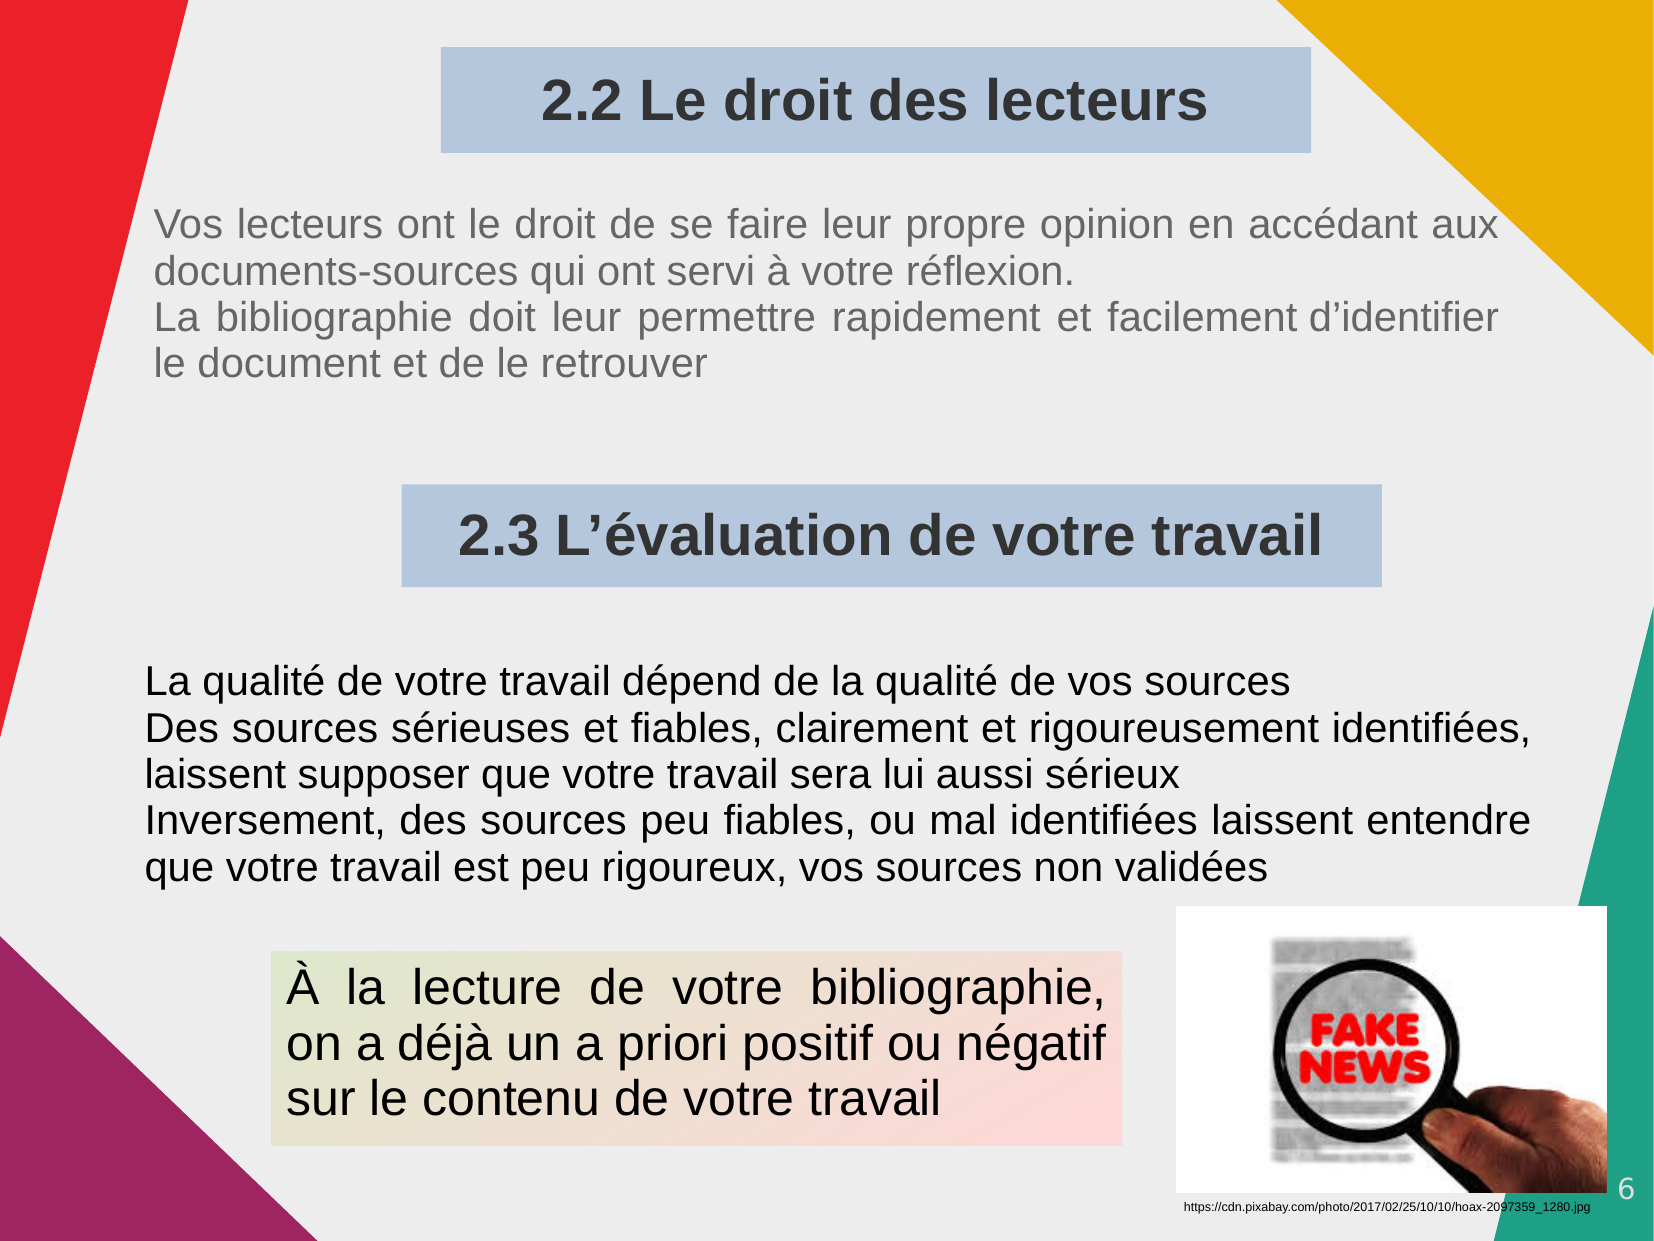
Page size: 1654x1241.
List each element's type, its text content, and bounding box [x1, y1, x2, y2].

text_box La qualité de votre travail dépend de la qualité de vos sources Des sources sérieuses et fiables, clairement et rigoureusement identifiées, laissent supposer que votre travail sera lui aussi sérieux Inversement, des sources peu fiables, ou mal identifiées laissent entendre que votre travail est peu rigoureux, vos sources non validées [129, 650, 1548, 898]
picture [1176, 906, 1607, 1192]
list Vos lecteurs ont le droit de se faire leur propre opinion en accédant aux documents-sources qui ont servi à votre réflexion. La bibliographie doit leur permettre rapidement et facilement d’identifier le document et de le retrouver [82, 200, 1501, 449]
text_box https://cdn.pixabay.com/photo/2017/02/25/10/10/hoax-2097359_1280.jpg [1169, 1192, 1607, 1228]
text_box À la lecture de votre bibliographie, on a déjà un a priori positif ou négatif sur le contenu de votre travail [271, 951, 1123, 1146]
title 2.2 Le droit des lecteurs [440, 47, 1312, 153]
title 2.3 L’évaluation de votre travail [401, 484, 1382, 588]
